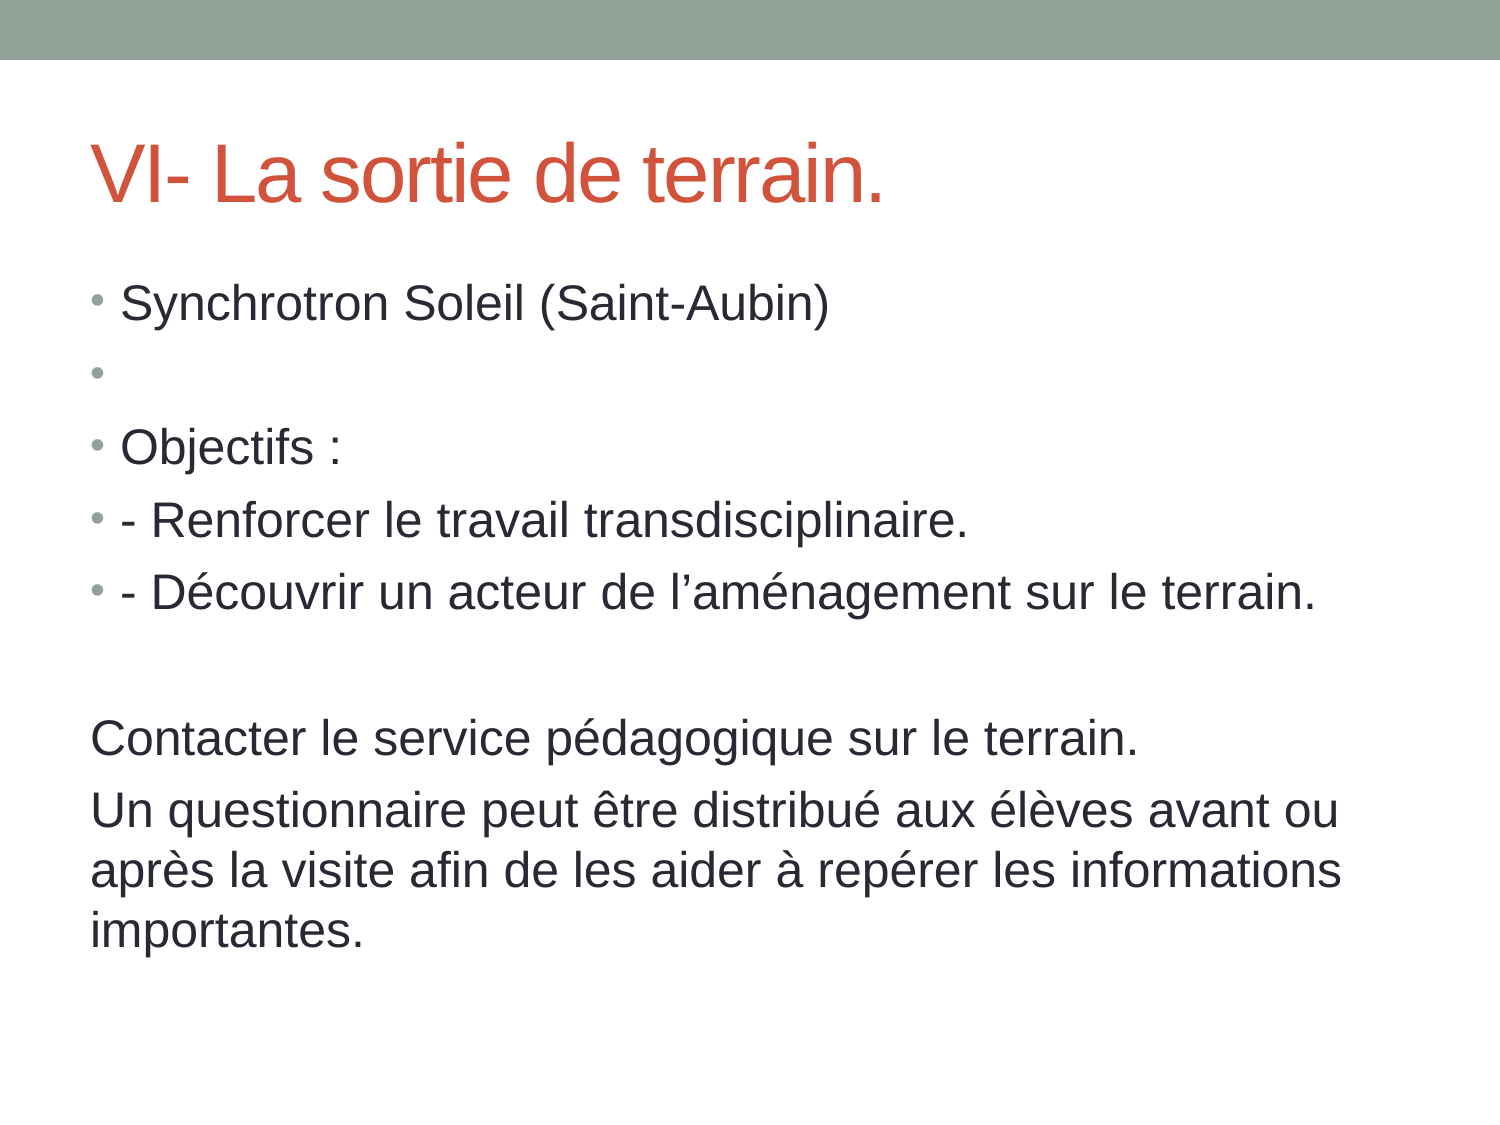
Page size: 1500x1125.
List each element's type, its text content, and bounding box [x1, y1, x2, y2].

title VI- La sortie de terrain. [75, 87, 1426, 251]
list Synchrotron Soleil (Saint-Aubin) Objectifs : - Renforcer le travail transdisciplinaire. - Découvrir un acteur de l’aménagement sur le terrain. Contacter le service pédagogique sur le terrain. Un questionnaire peut être distribué aux élèves avant ou après la visite afin de les aider à repérer les informations importantes. [75, 262, 1426, 1063]
